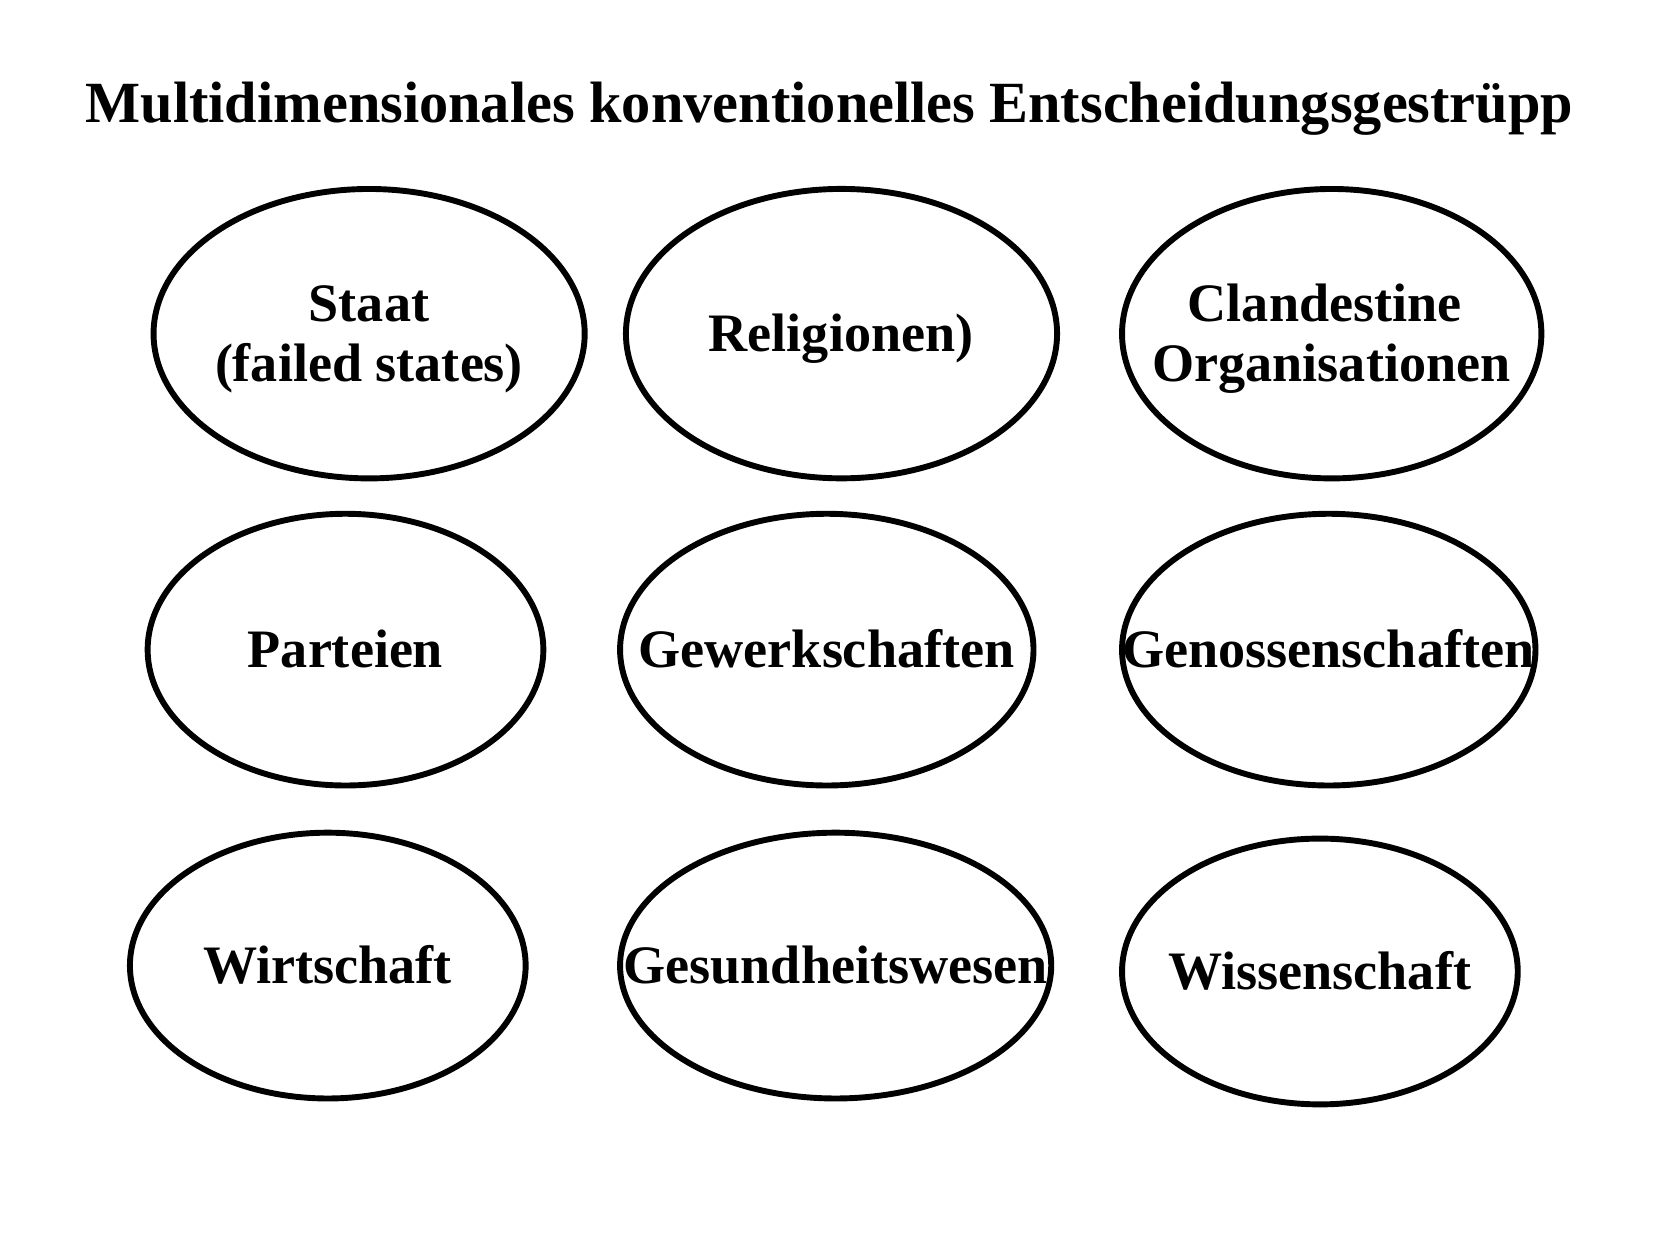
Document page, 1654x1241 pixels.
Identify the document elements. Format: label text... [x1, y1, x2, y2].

text_box Multidimensionales konventionelles Entscheidungsgestrüpp [70, 62, 1607, 143]
text_box Genossenschaften [1122, 513, 1536, 786]
text_box Parteien [147, 513, 544, 786]
text_box Gewerkschaften [620, 513, 1034, 786]
text_box Staat (failed states) [153, 188, 585, 479]
text_box Wirtschaft [129, 832, 526, 1099]
text_box Clandestine Organisationen [1122, 188, 1542, 479]
text_box Religionen) [625, 188, 1058, 479]
text_box Wissenschaft [1122, 838, 1518, 1105]
text_box Gesundheitswesen [620, 832, 1052, 1099]
